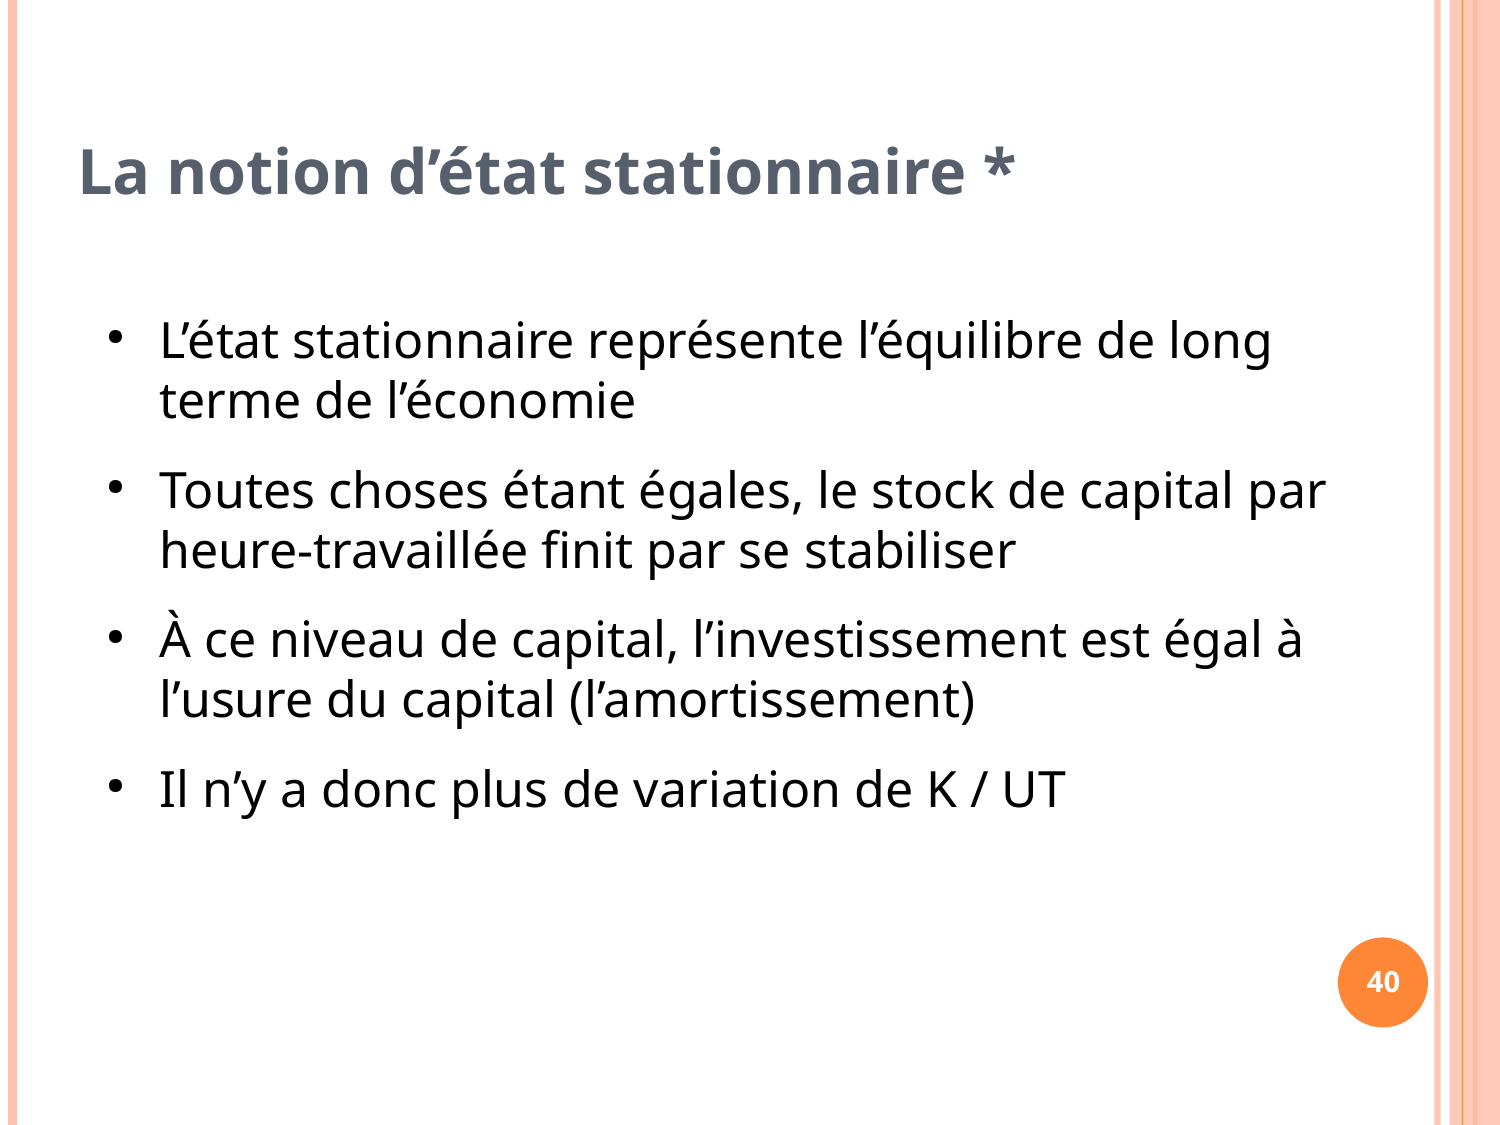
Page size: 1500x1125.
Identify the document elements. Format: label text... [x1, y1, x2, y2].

slide_number <numéro> [1333, 940, 1434, 1027]
list L’état stationnaire représente l’équilibre de long terme de l’économie Toutes choses étant égales, le stock de capital par heure-travaillée finit par se stabiliser À ce niveau de capital, l’investissement est égal à l’usure du capital (l’amortissement) Il n’y a donc plus de variation de K / UT [88, 308, 1396, 1024]
title La notion d’état stationnaire * [62, 37, 1450, 215]
